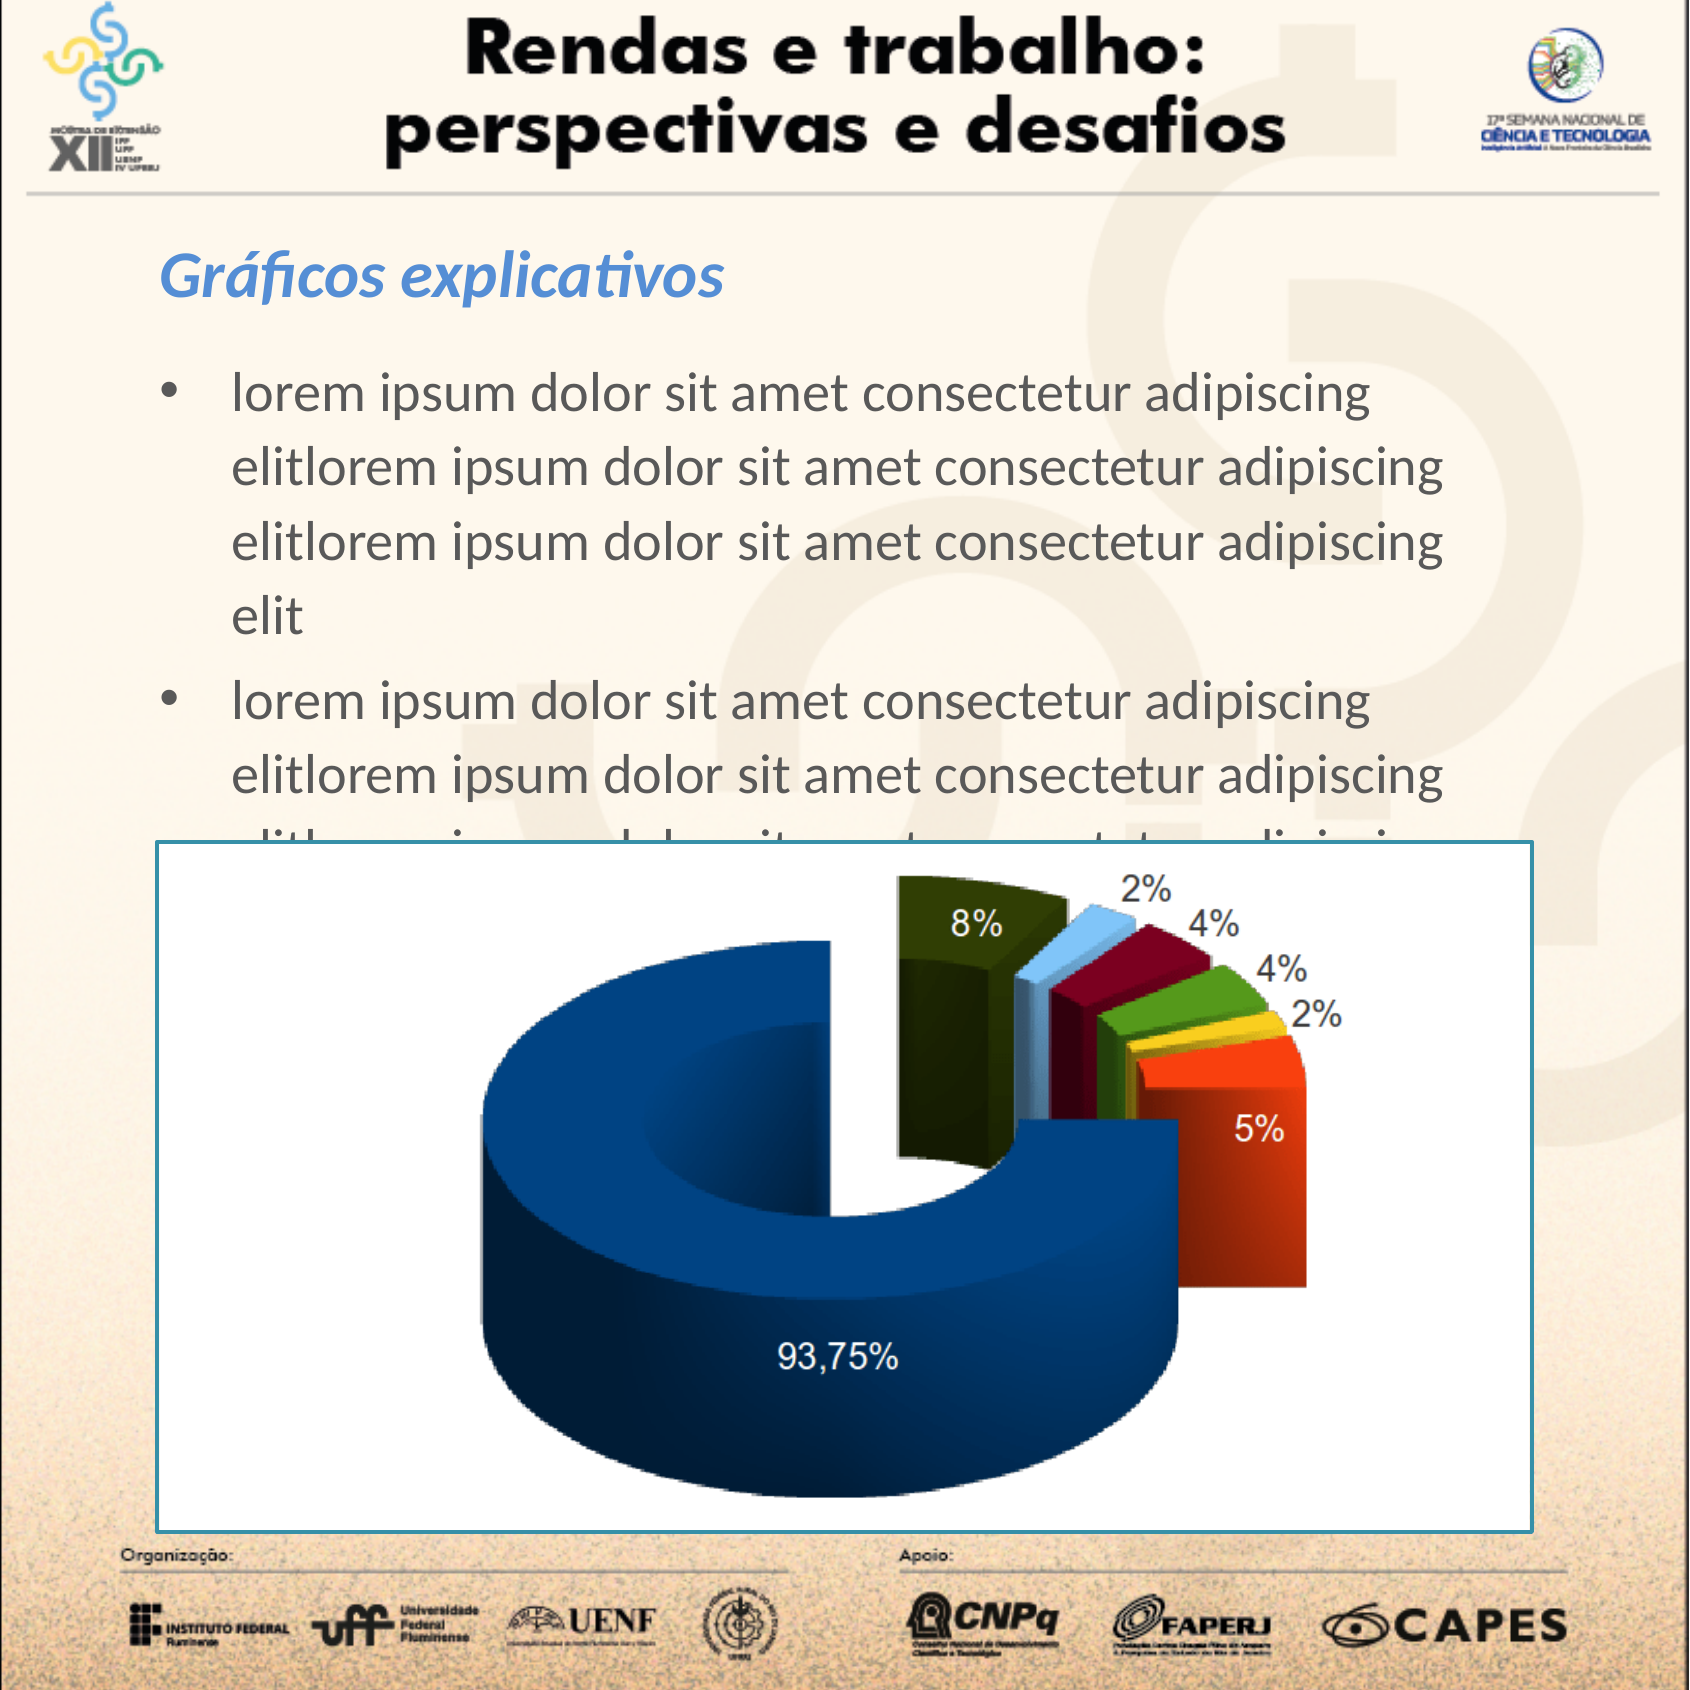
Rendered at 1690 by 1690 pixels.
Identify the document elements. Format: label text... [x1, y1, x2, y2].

picture [0, 0, 1689, 1690]
list lorem ipsum dolor sit amet consectetur adipiscing elitlorem ipsum dolor sit amet consectetur adipiscing elitlorem ipsum dolor sit amet consectetur adipiscing elit lorem ipsum dolor sit amet consectetur adipiscing elitlorem ipsum dolor sit amet consectetur adipiscing elitlorem ipsum dolor sit amet consectetur adipiscing elit [159, 348, 1530, 812]
title Gráficos explicativos [159, 230, 1530, 348]
